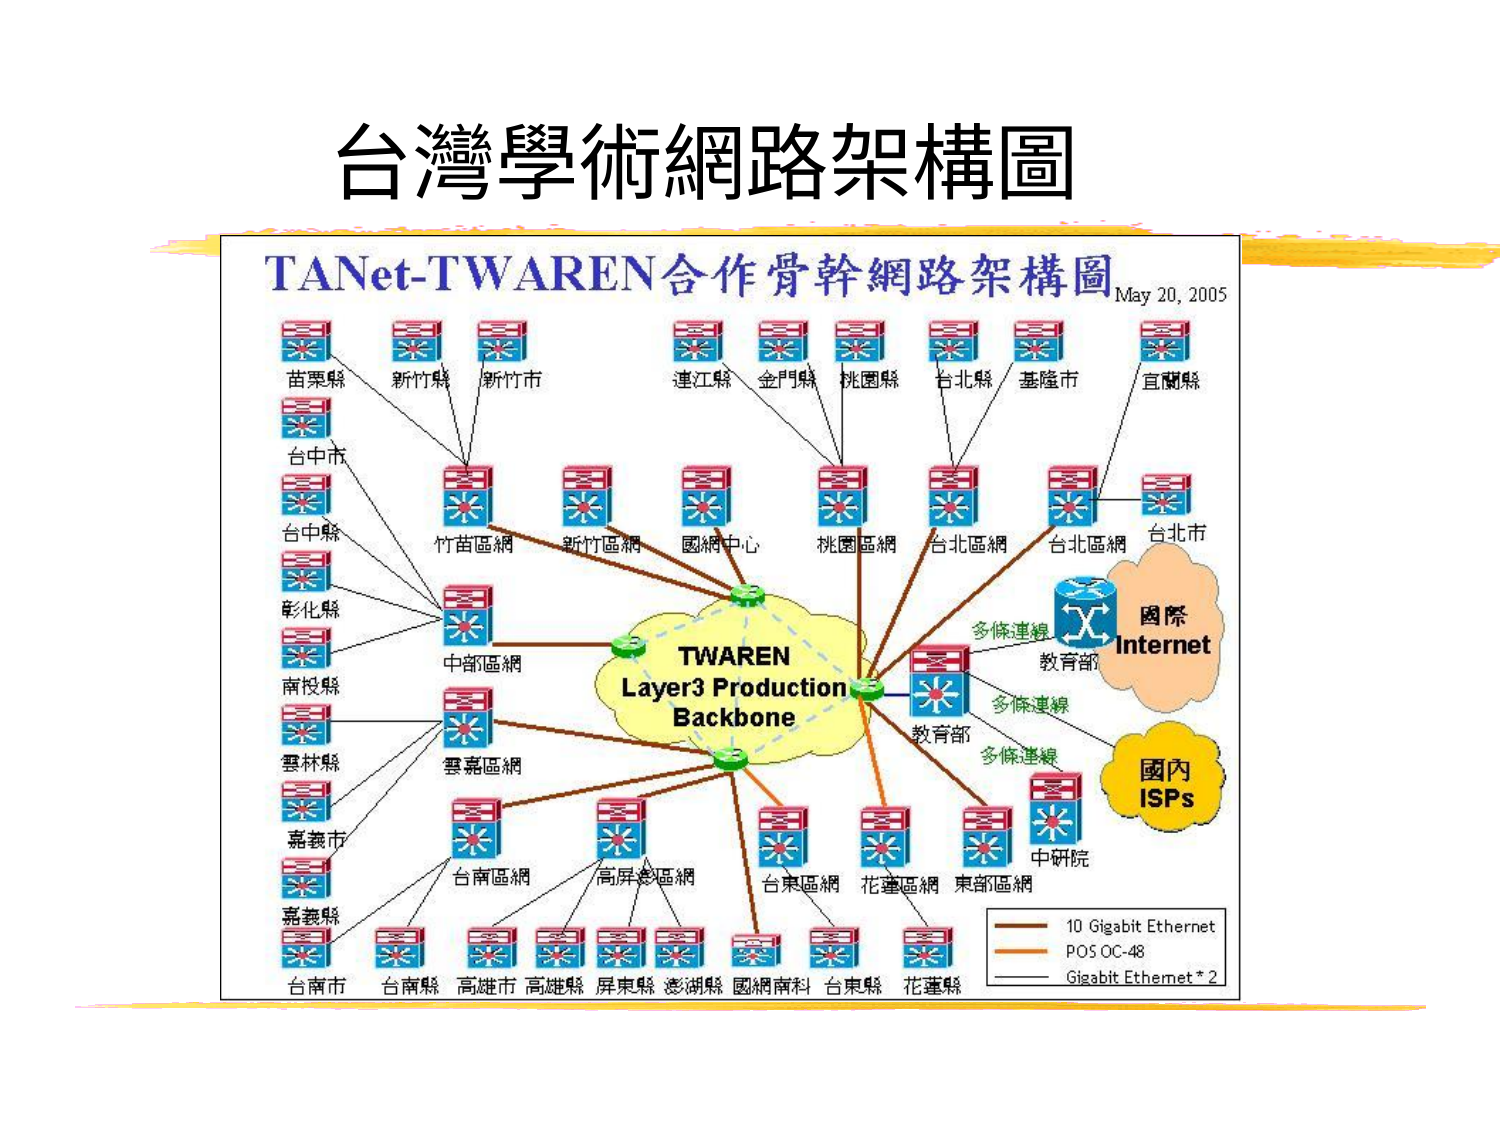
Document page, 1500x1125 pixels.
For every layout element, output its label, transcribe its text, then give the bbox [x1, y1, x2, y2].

picture [75, 215, 1500, 1013]
title 台灣學術網路架構圖 [66, 23, 1342, 225]
